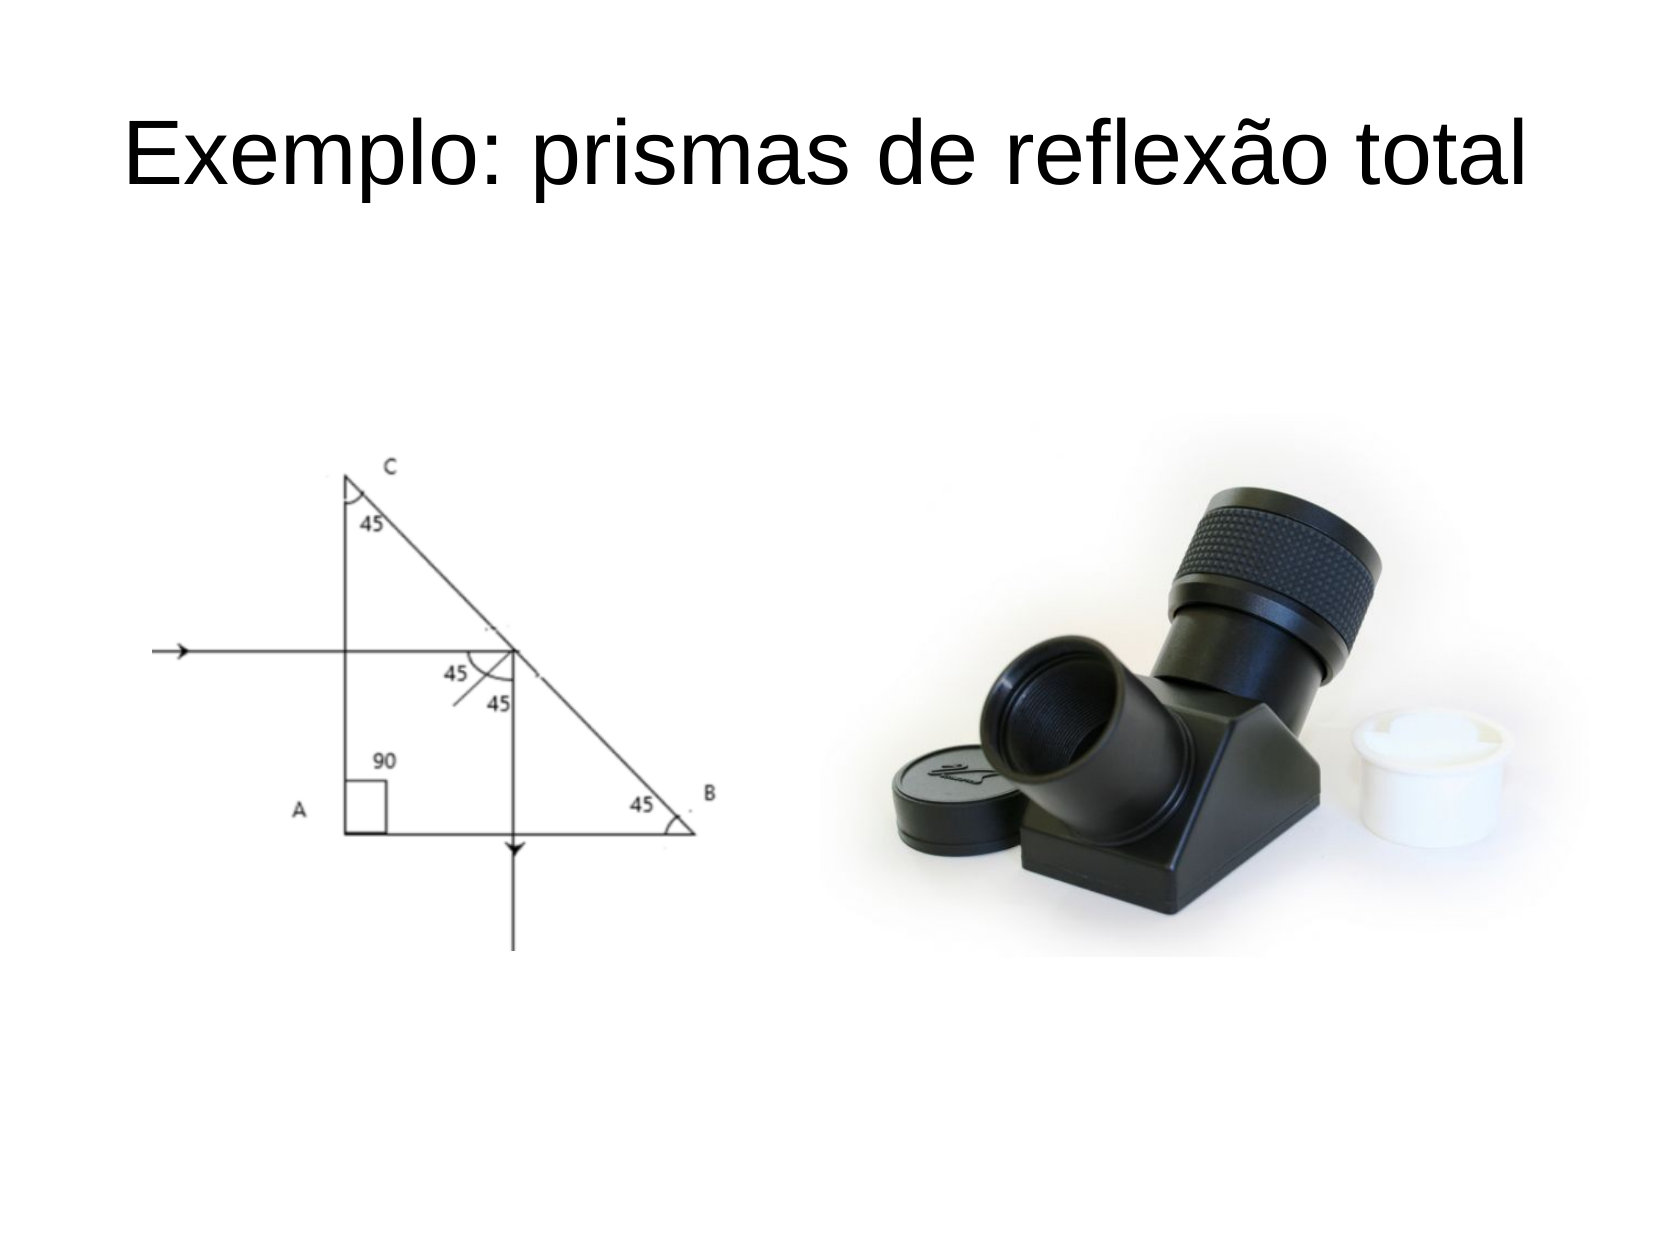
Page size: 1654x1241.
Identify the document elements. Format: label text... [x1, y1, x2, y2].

title Exemplo: prismas de reflexão total [82, 49, 1571, 257]
picture [152, 448, 768, 951]
picture [820, 414, 1589, 957]
